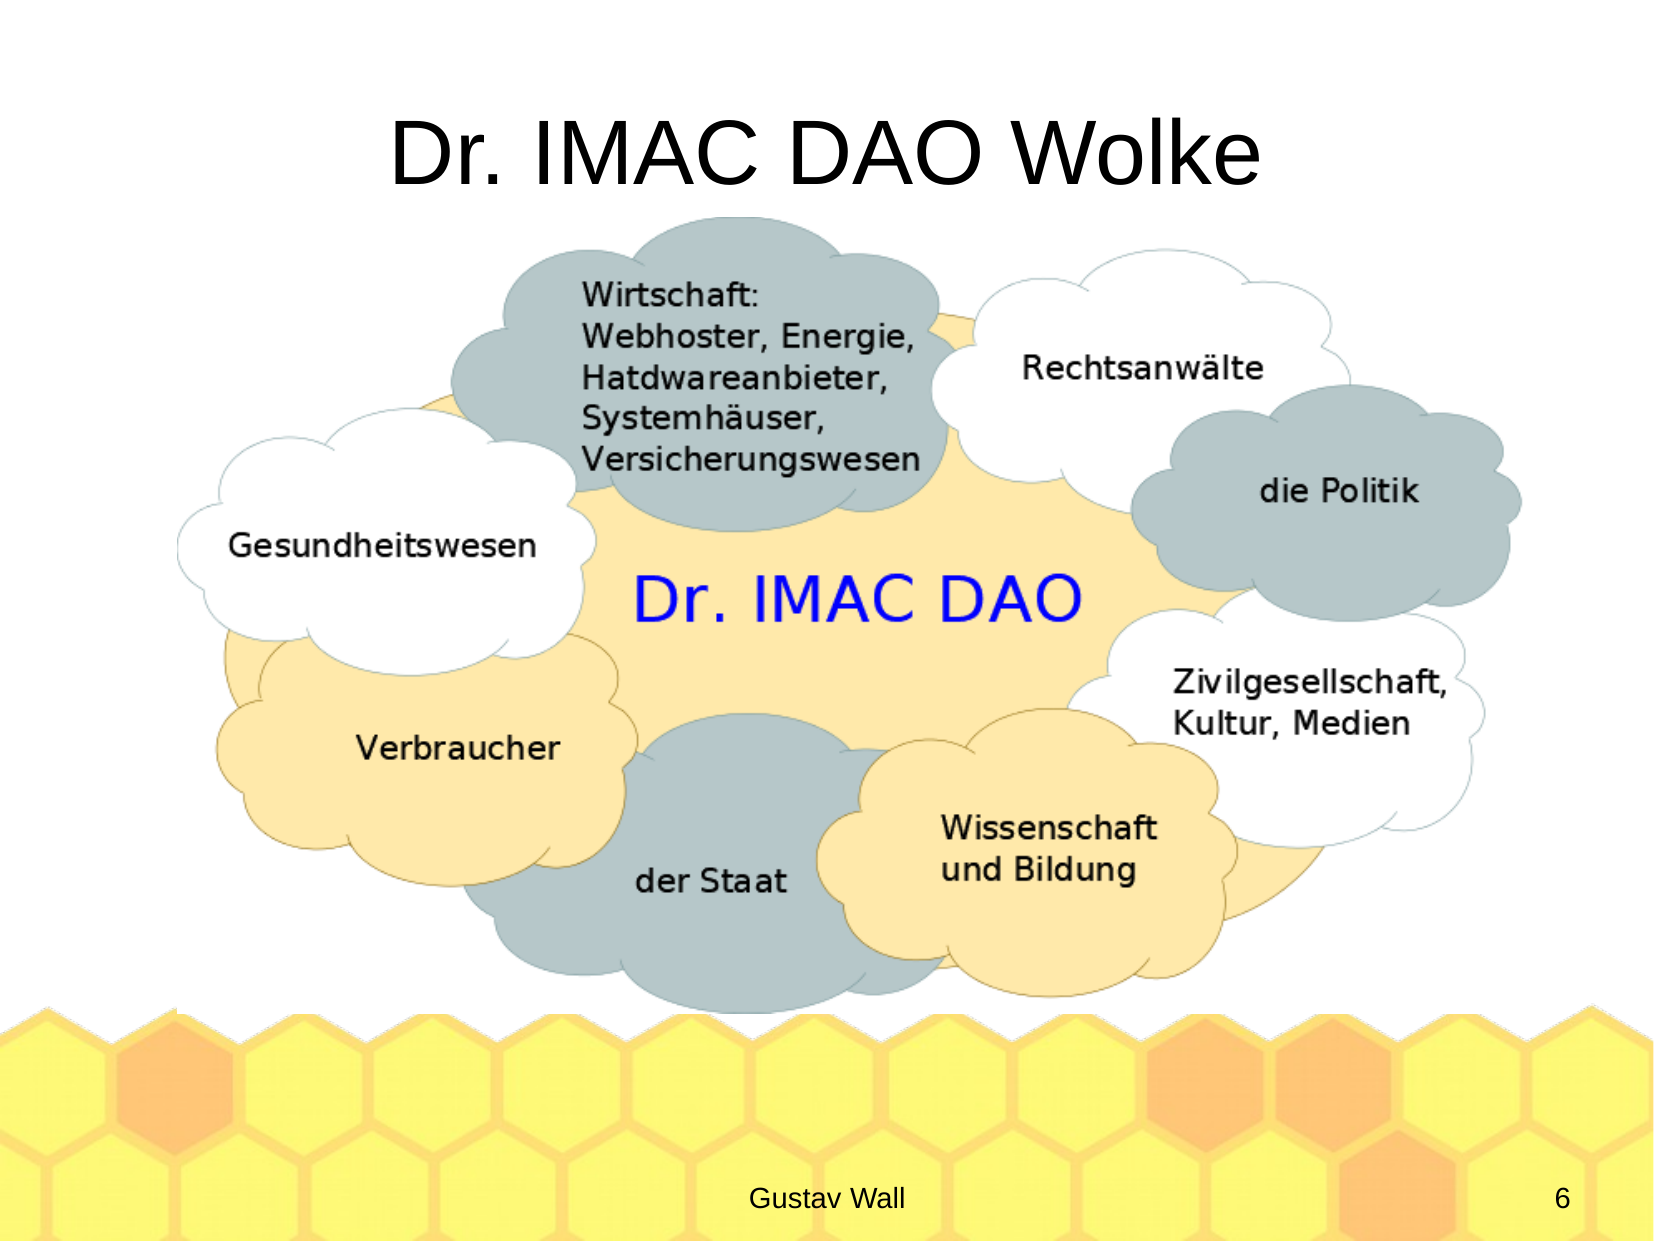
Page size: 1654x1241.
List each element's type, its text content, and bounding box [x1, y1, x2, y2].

picture [0, 217, 1654, 1241]
title Dr. IMAC DAO Wolke [82, 49, 1571, 257]
